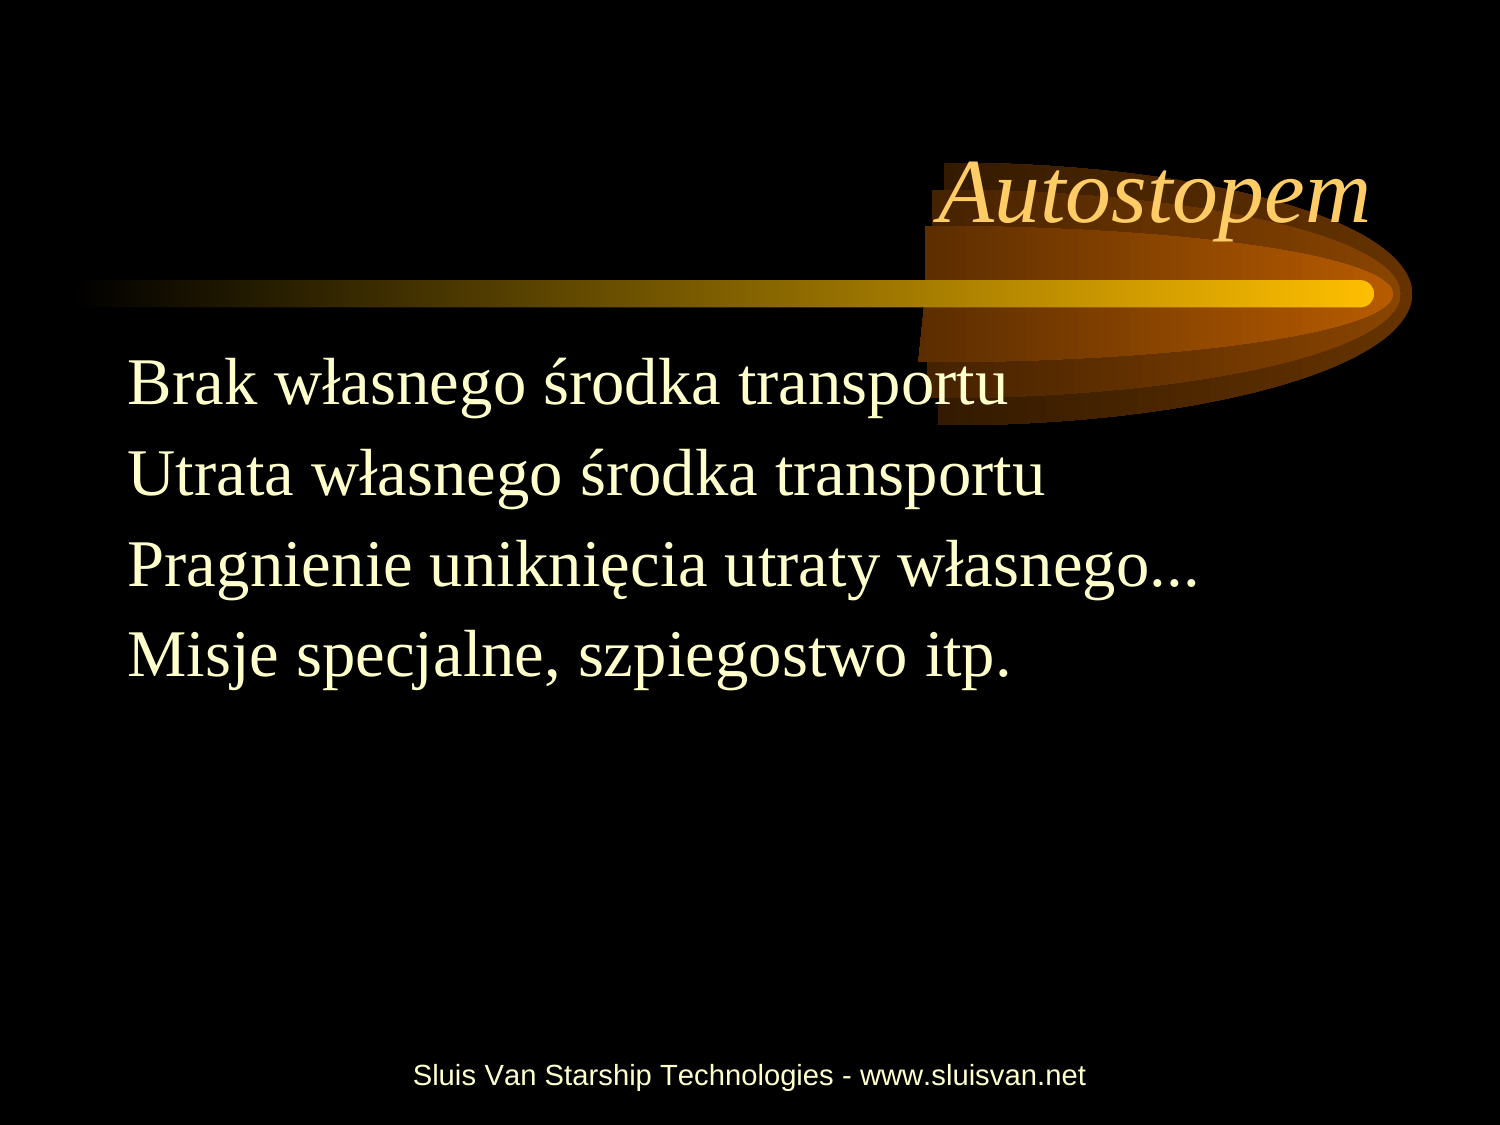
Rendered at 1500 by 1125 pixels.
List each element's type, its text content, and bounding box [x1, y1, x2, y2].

list Brak własnego środka transportu Utrata własnego środka transportu Pragnienie uniknięcia utraty własnego... Misje specjalne, szpiegostwo itp. [112, 337, 1388, 1013]
title Autostopem [112, 62, 1388, 250]
